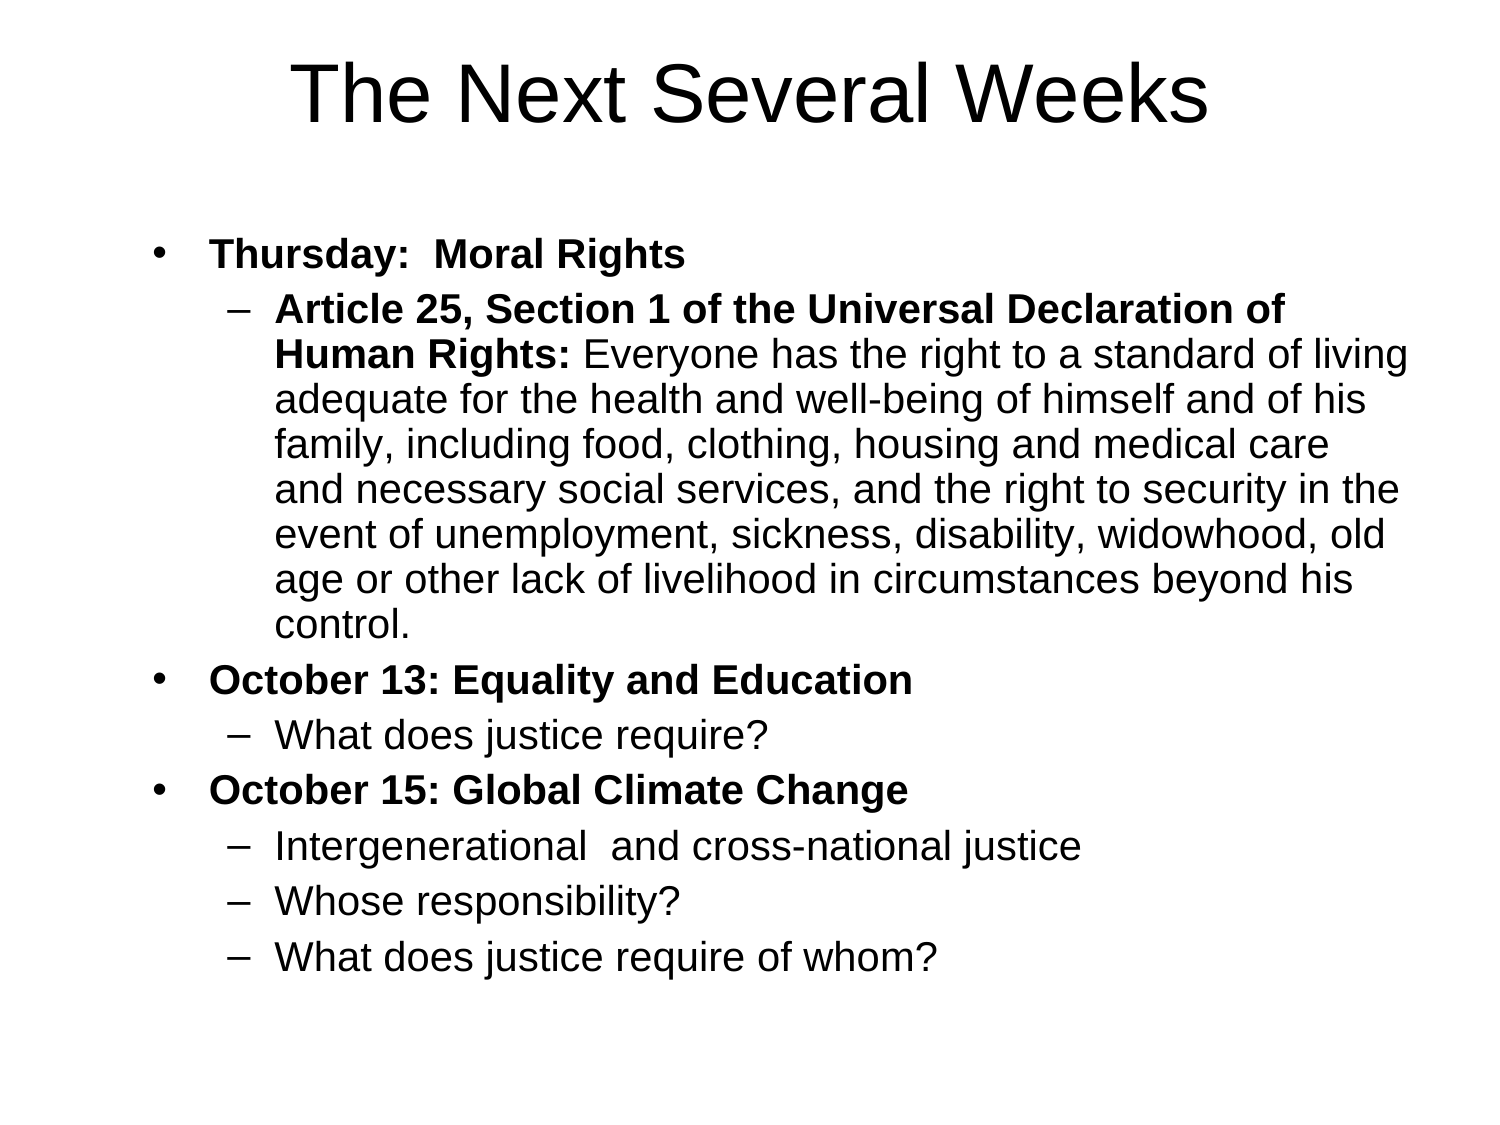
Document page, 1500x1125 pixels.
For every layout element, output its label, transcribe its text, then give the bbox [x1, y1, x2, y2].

list Thursday: Moral Rights Article 25, Section 1 of the Universal Declaration of Human Rights: Everyone has the right to a standard of living adequate for the health and well-being of himself and of his family, including food, clothing, housing and medical care and necessary social services, and the right to security in the event of unemployment, sickness, disability, widowhood, old age or other lack of livelihood in circumstances beyond his control. October 13: Equality and Education What does justice require? October 15: Global Climate Change Intergenerational and cross-national justice Whose responsibility? What does justice require of whom? [137, 224, 1426, 1088]
title The Next Several Weeks [75, 31, 1426, 247]
